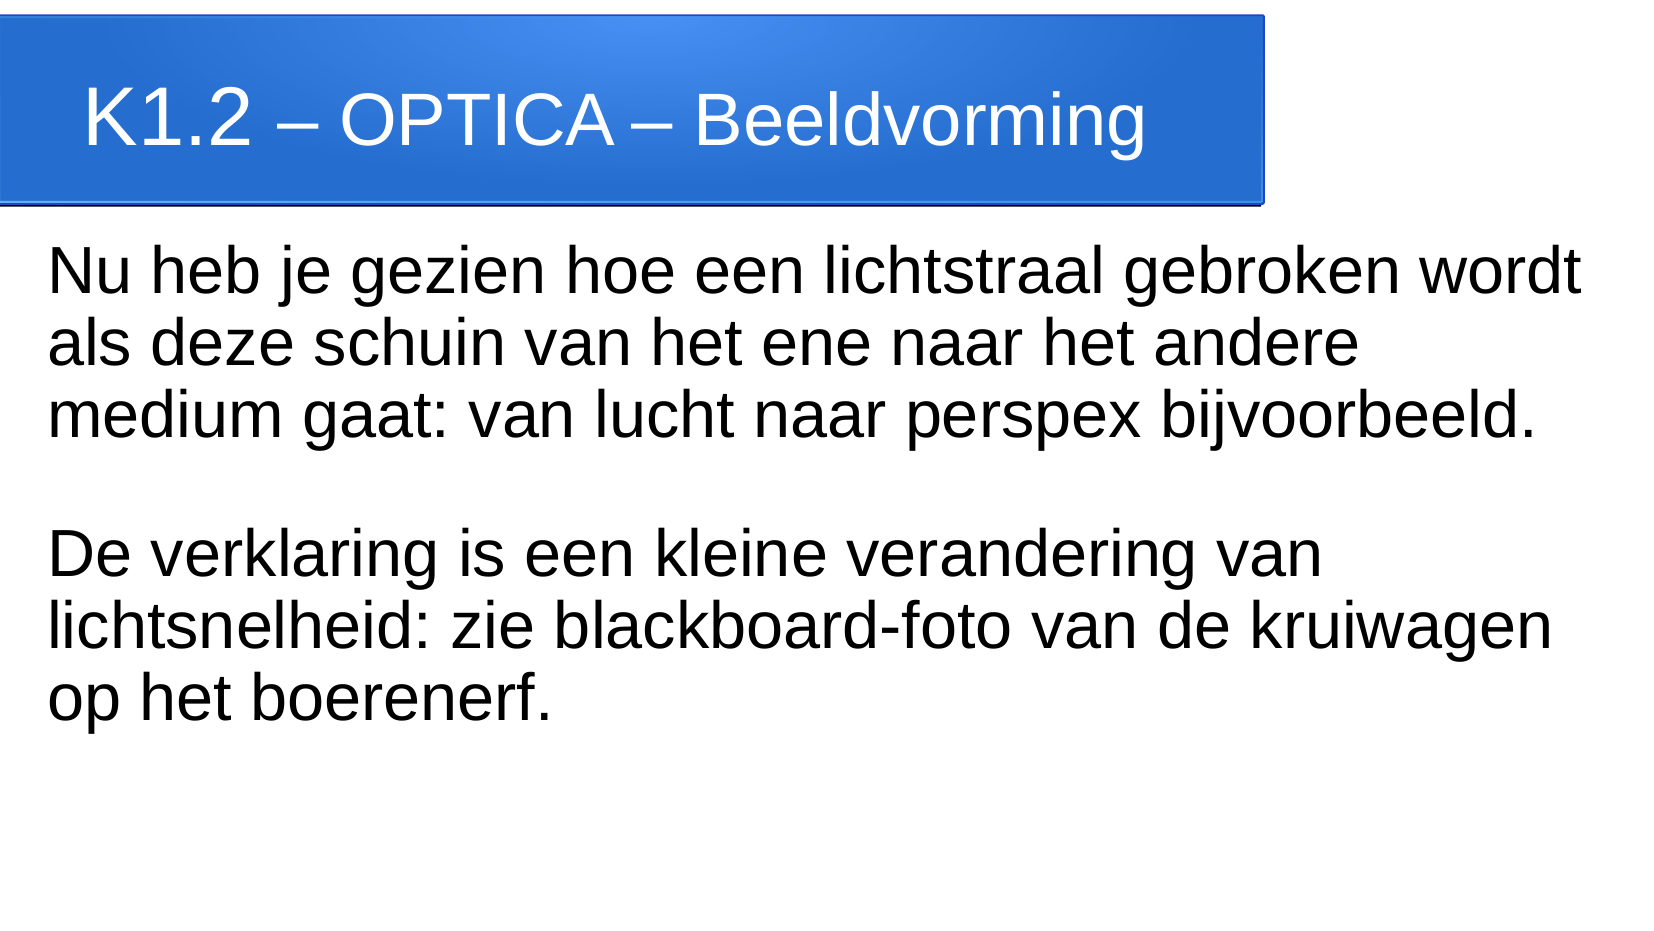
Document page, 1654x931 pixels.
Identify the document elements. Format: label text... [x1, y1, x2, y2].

subtitle Nu heb je gezien hoe een lichtstraal gebroken wordt als deze schuin van het ene naar het andere medium gaat: van lucht naar perspex bijvoorbeeld. De verklaring is een kleine verandering van lichtsnelheid: zie blackboard-foto van de kruiwagen op het boerenerf. [47, 236, 1607, 922]
title K1.2 – OPTICA – Beeldvorming [82, 35, 1235, 189]
